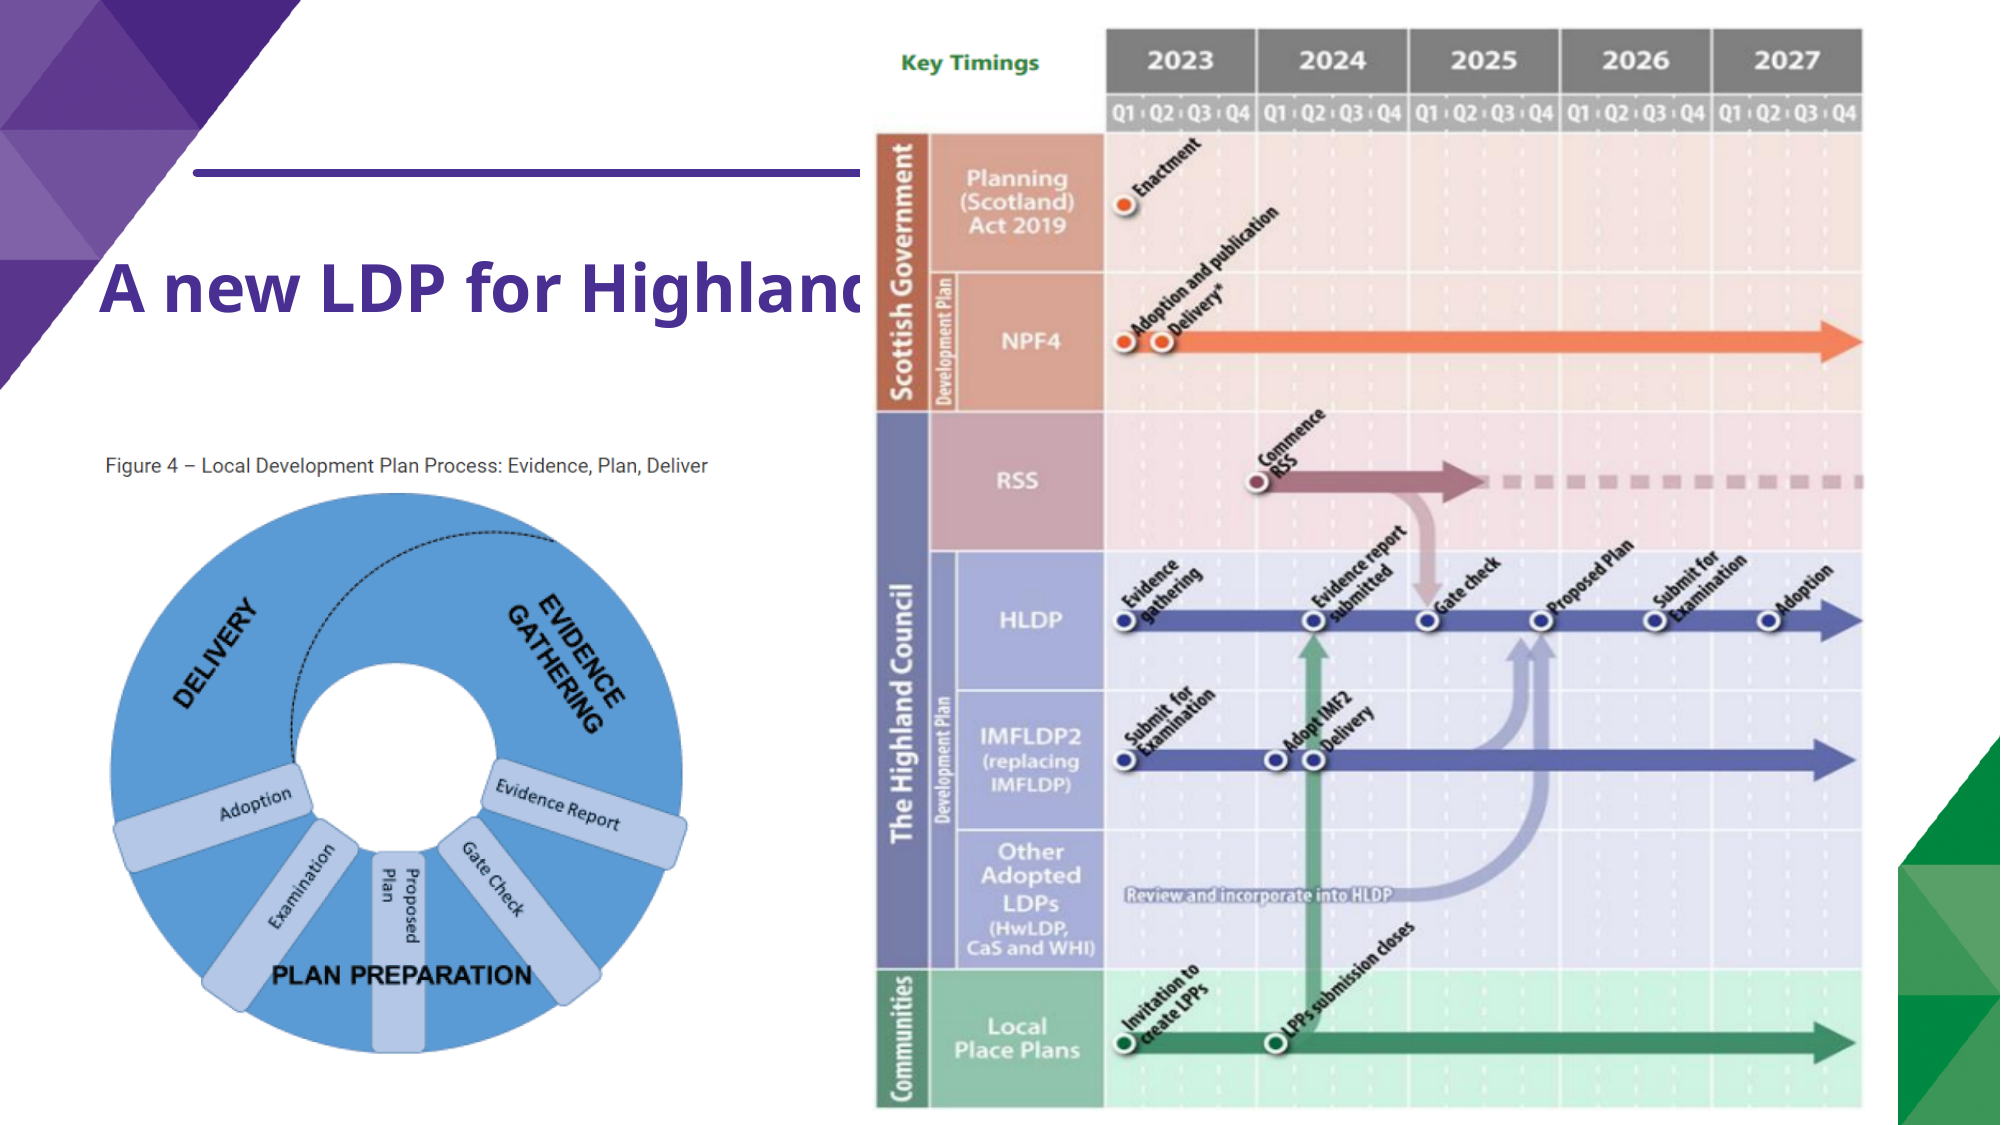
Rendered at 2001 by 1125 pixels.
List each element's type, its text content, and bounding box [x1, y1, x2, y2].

picture [860, 0, 1898, 1125]
picture [29, 433, 807, 1086]
title A new LDP for Highland [84, 158, 860, 434]
